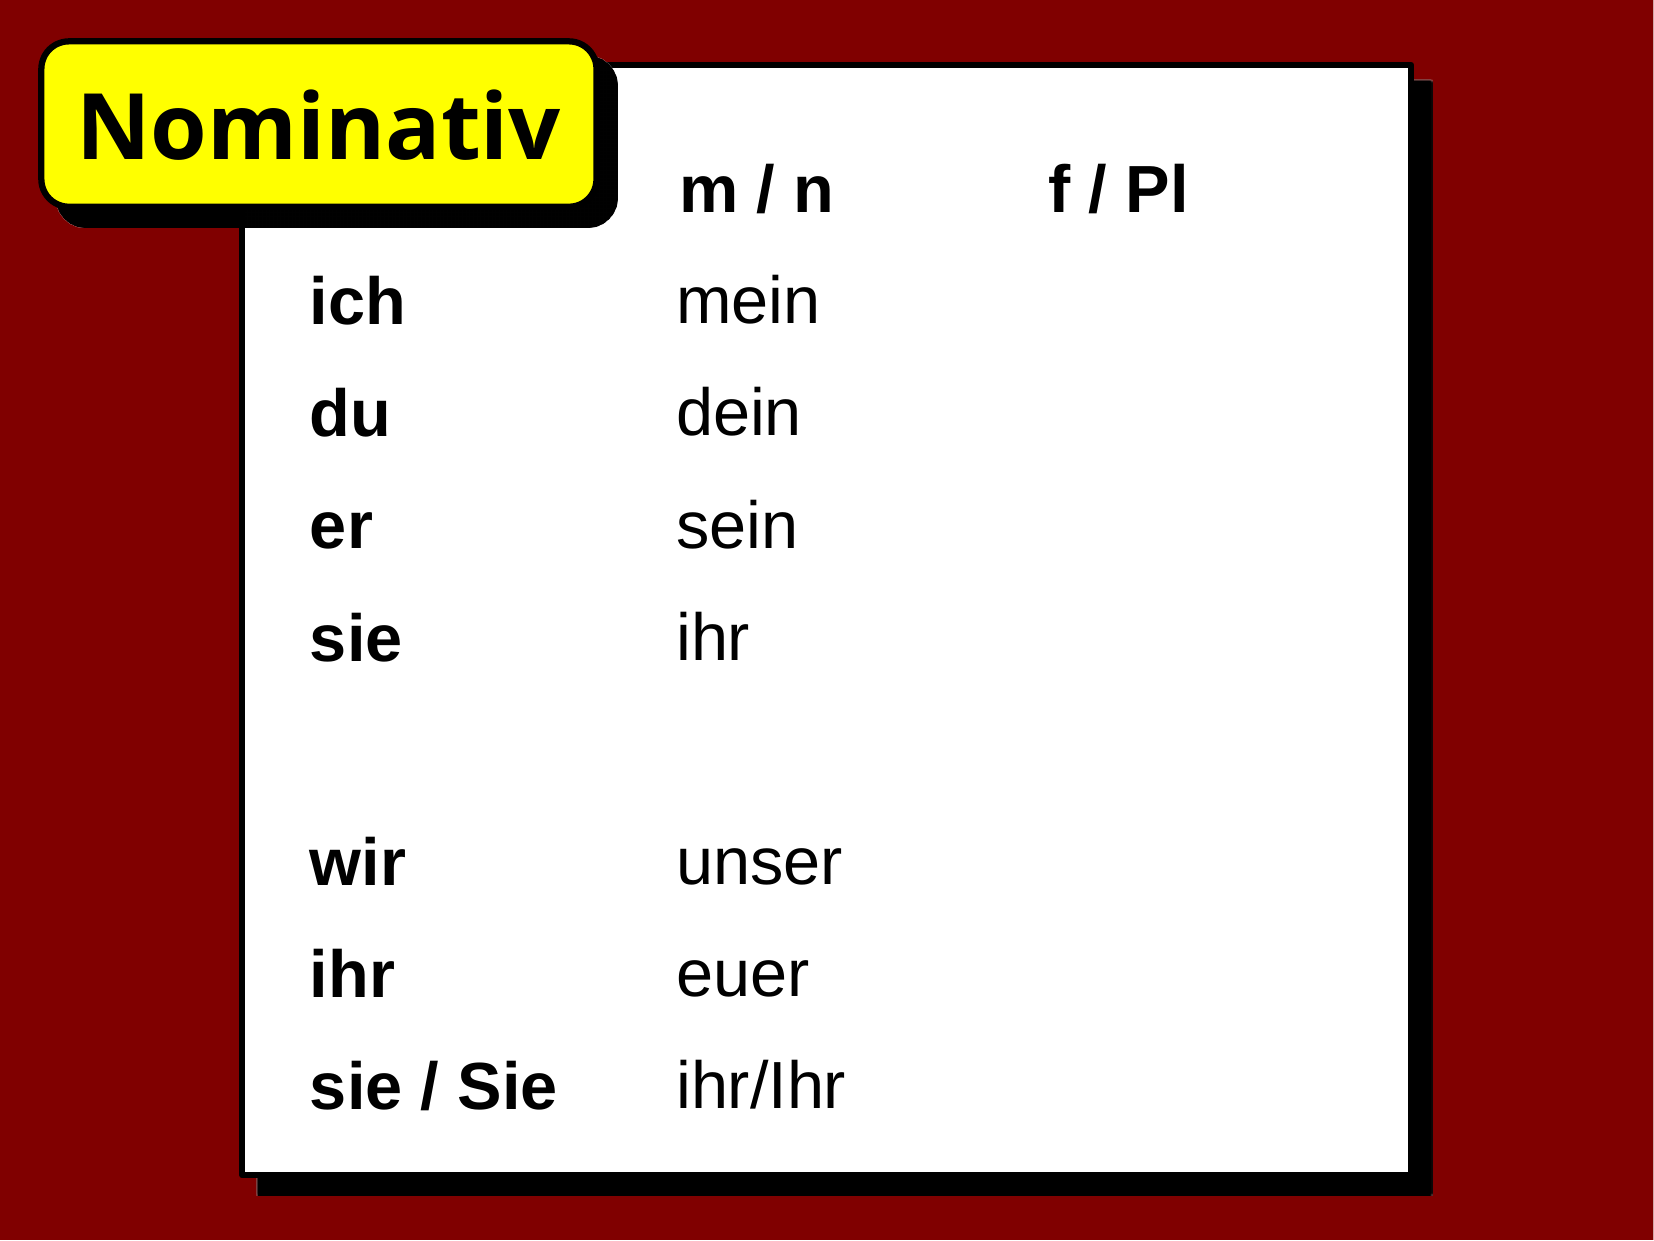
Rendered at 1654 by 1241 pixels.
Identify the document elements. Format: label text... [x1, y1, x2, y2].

text_box [242, 64, 1412, 1176]
text_box Nominativ [41, 41, 597, 207]
text_box mein dein sein ihr unser euer ihr/Ihr [661, 218, 934, 1131]
text_box m / n f / Pl ich du er sie wir ihr sie / Sie [295, 107, 1382, 1133]
